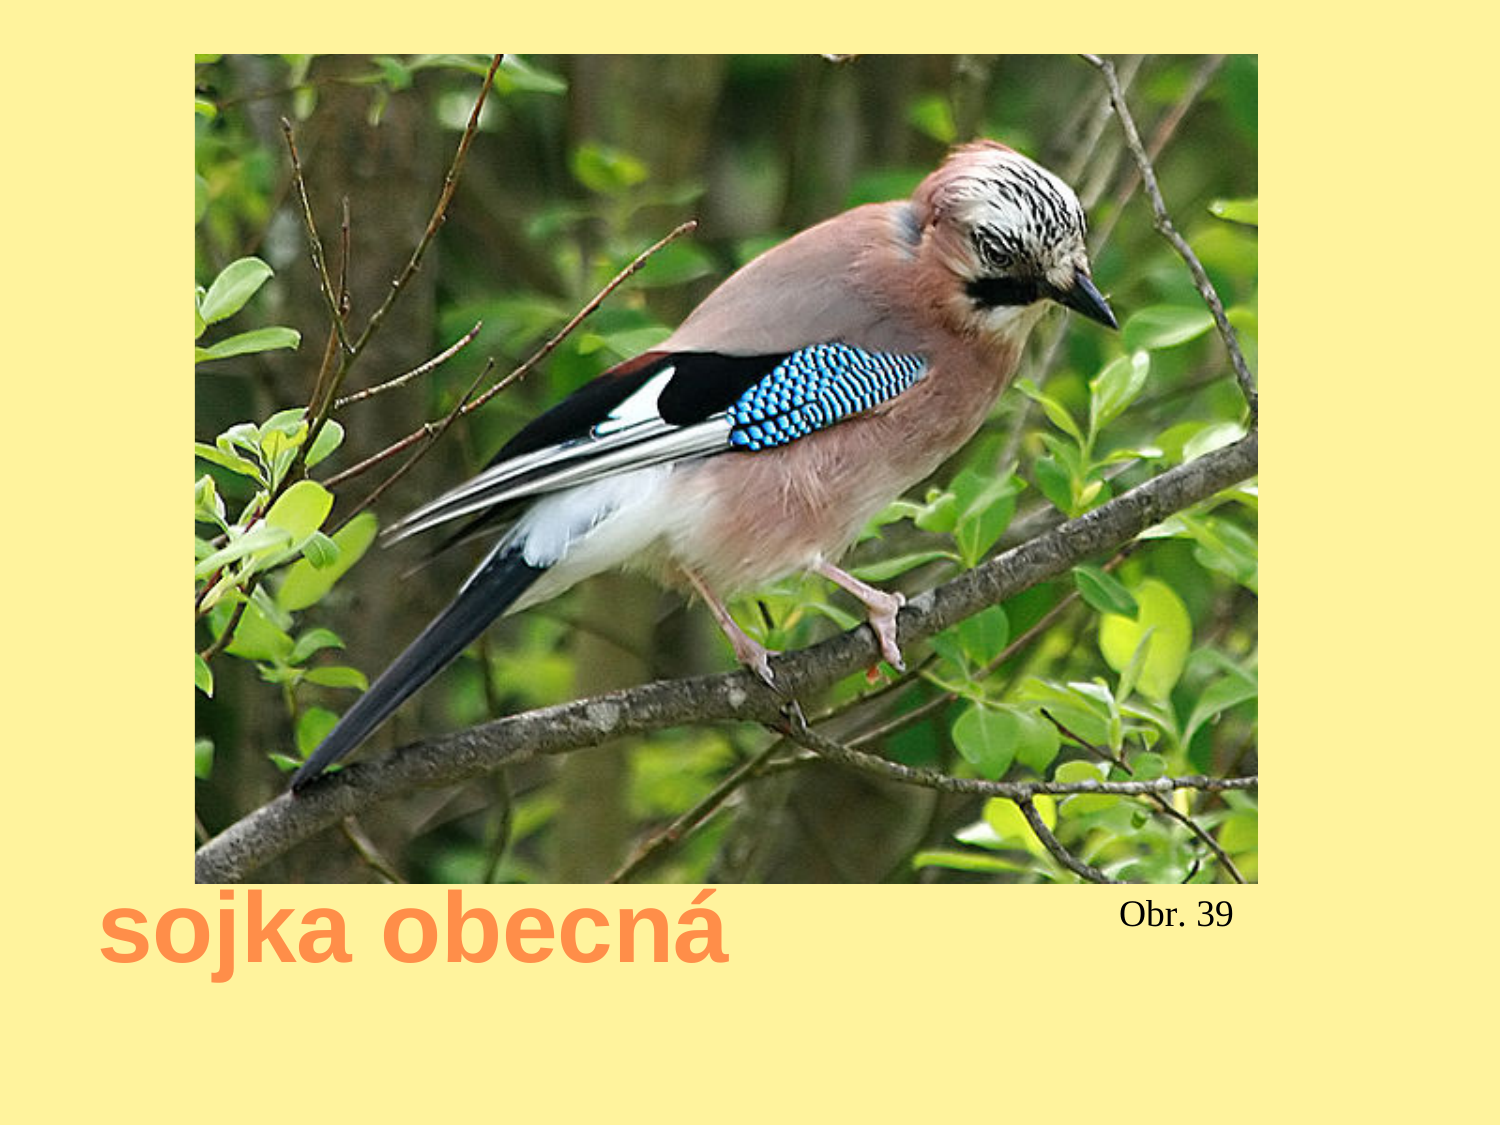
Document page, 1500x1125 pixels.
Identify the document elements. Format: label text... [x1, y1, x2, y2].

text_box Obr. 39 [1104, 881, 1270, 942]
picture [194, 54, 1258, 884]
title sojka obecná [82, 817, 1426, 991]
